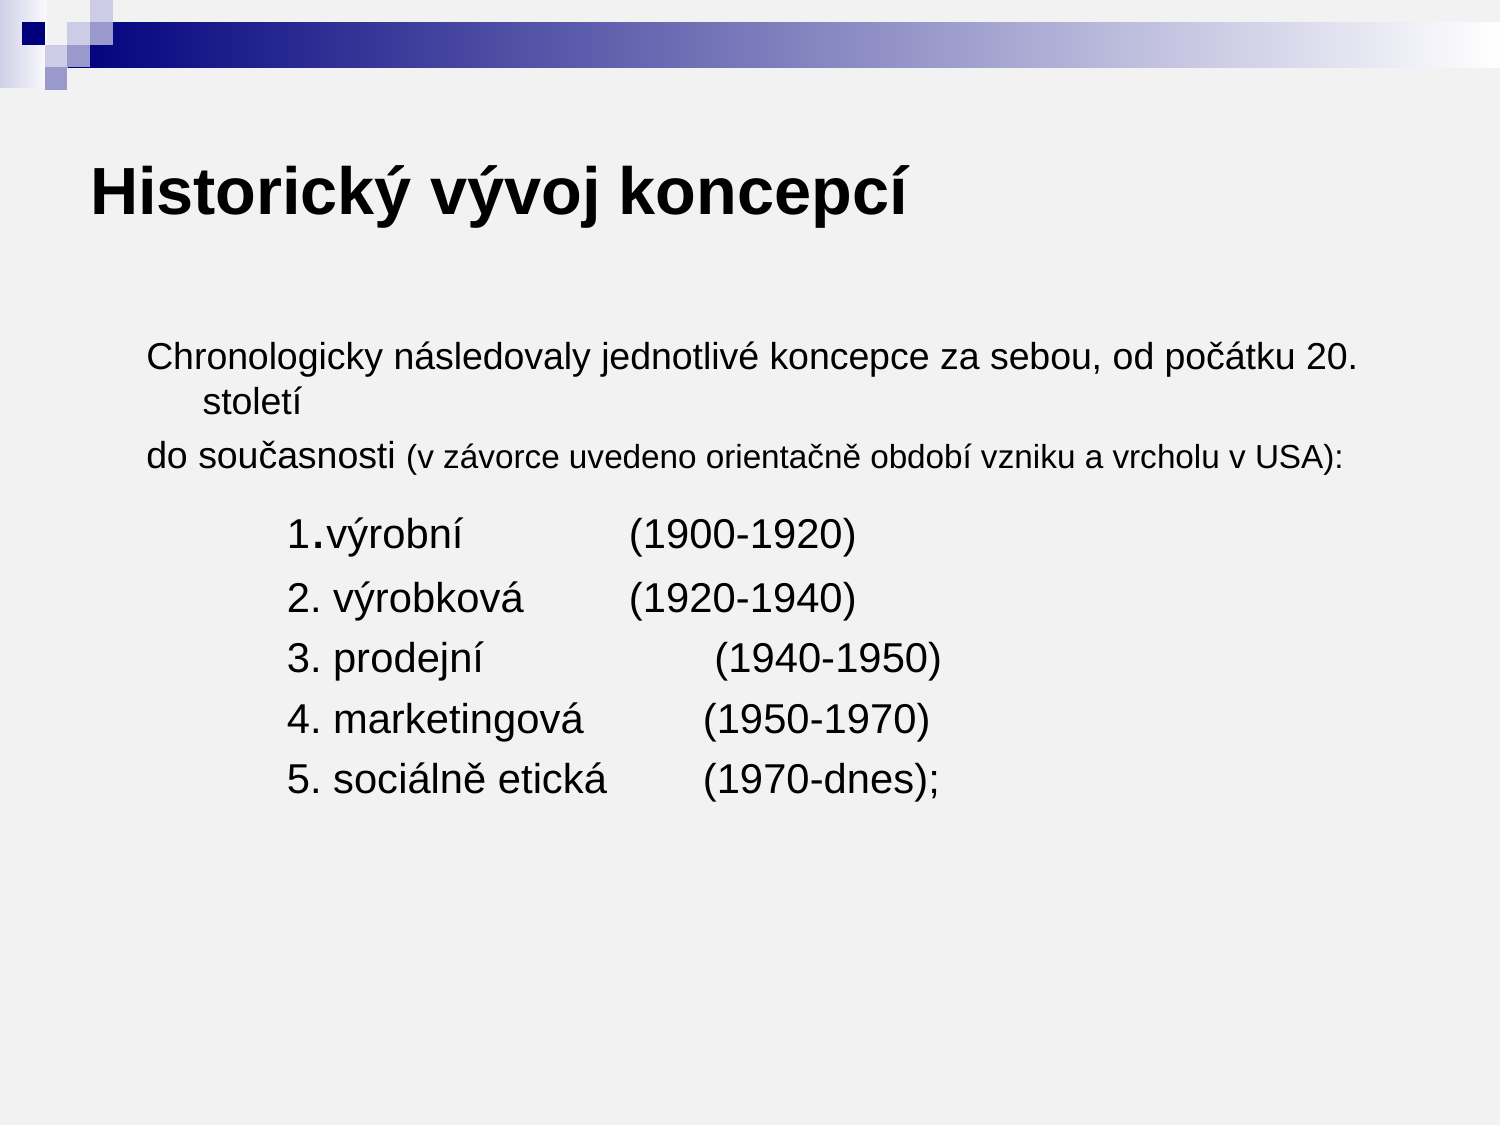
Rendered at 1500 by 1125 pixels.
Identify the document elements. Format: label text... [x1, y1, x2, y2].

list Chronologicky následovaly jednotlivé koncepce za sebou, od počátku 20. století do současnosti (v závorce uvedeno orientačně období vzniku a vrcholu v USA): 1.výrobní (1900-1920) 2. výrobková (1920-1940) 3. prodejní (1940-1950) 4. marketingová (1950-1970) 5. sociálně etická (1970-dnes); [75, 324, 1436, 963]
title Historický vývoj koncepcí [75, 75, 1426, 300]
